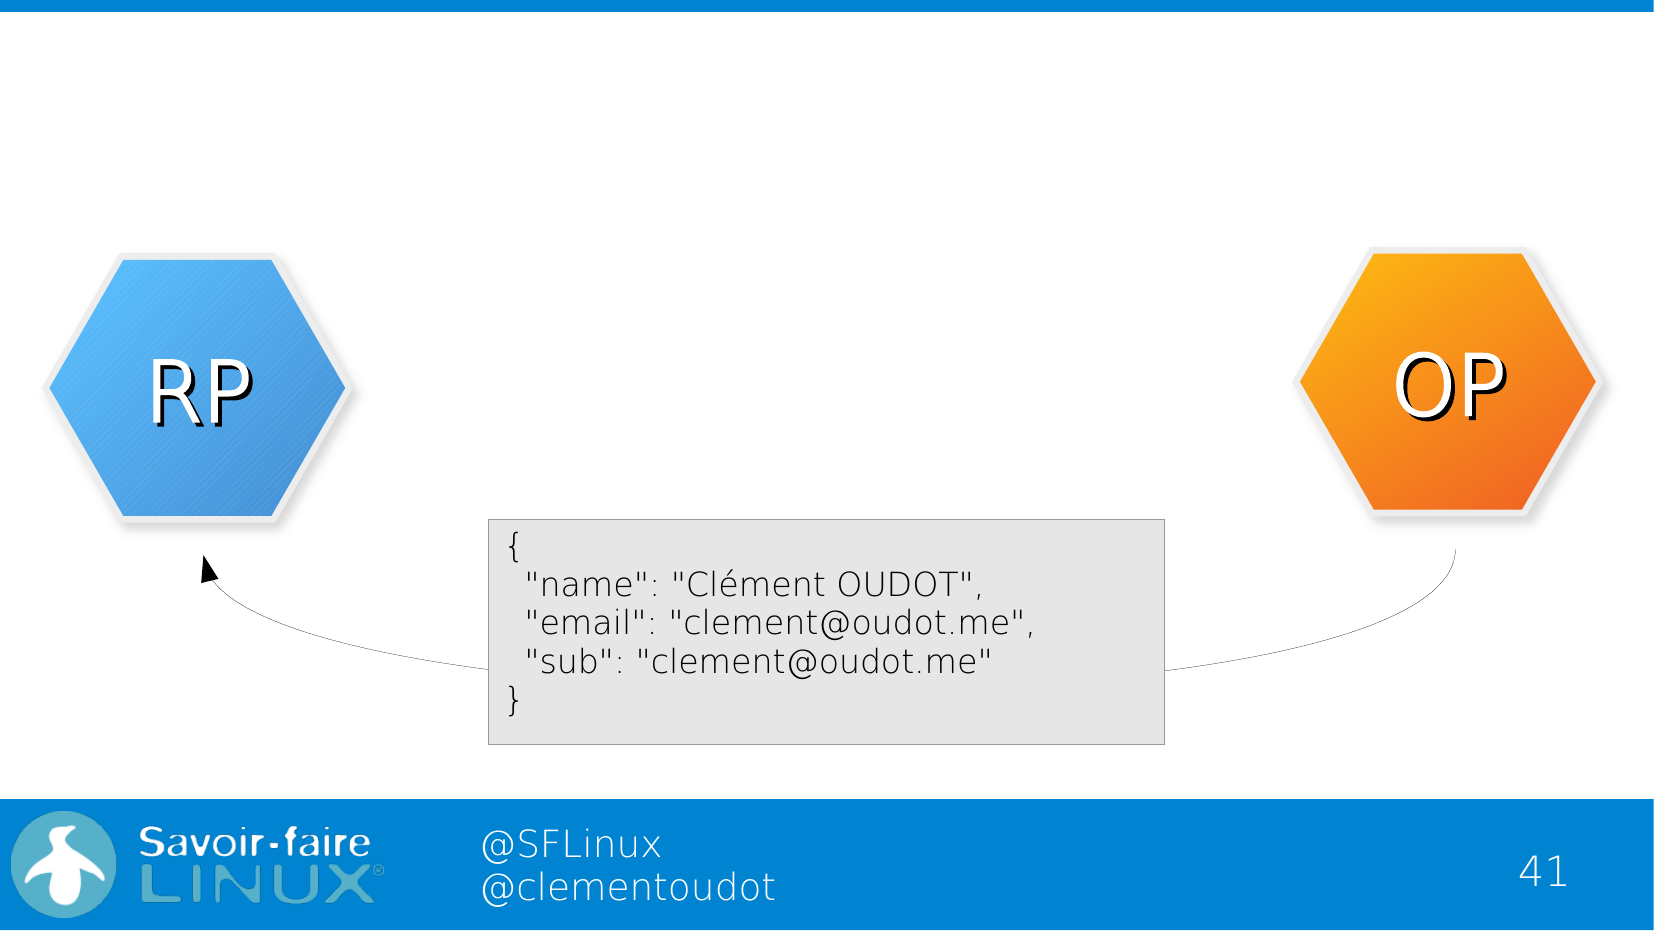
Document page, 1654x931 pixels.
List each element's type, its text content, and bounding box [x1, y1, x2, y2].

text_box RP [129, 336, 285, 449]
picture [11, 811, 384, 918]
picture [1275, 230, 1636, 550]
text_box { "name": "Clément OUDOT", "email": "clement@oudot.me", "sub": "clement@oudot.me" } [488, 519, 1165, 745]
picture [23, 236, 384, 556]
text_box OP [1375, 330, 1534, 540]
